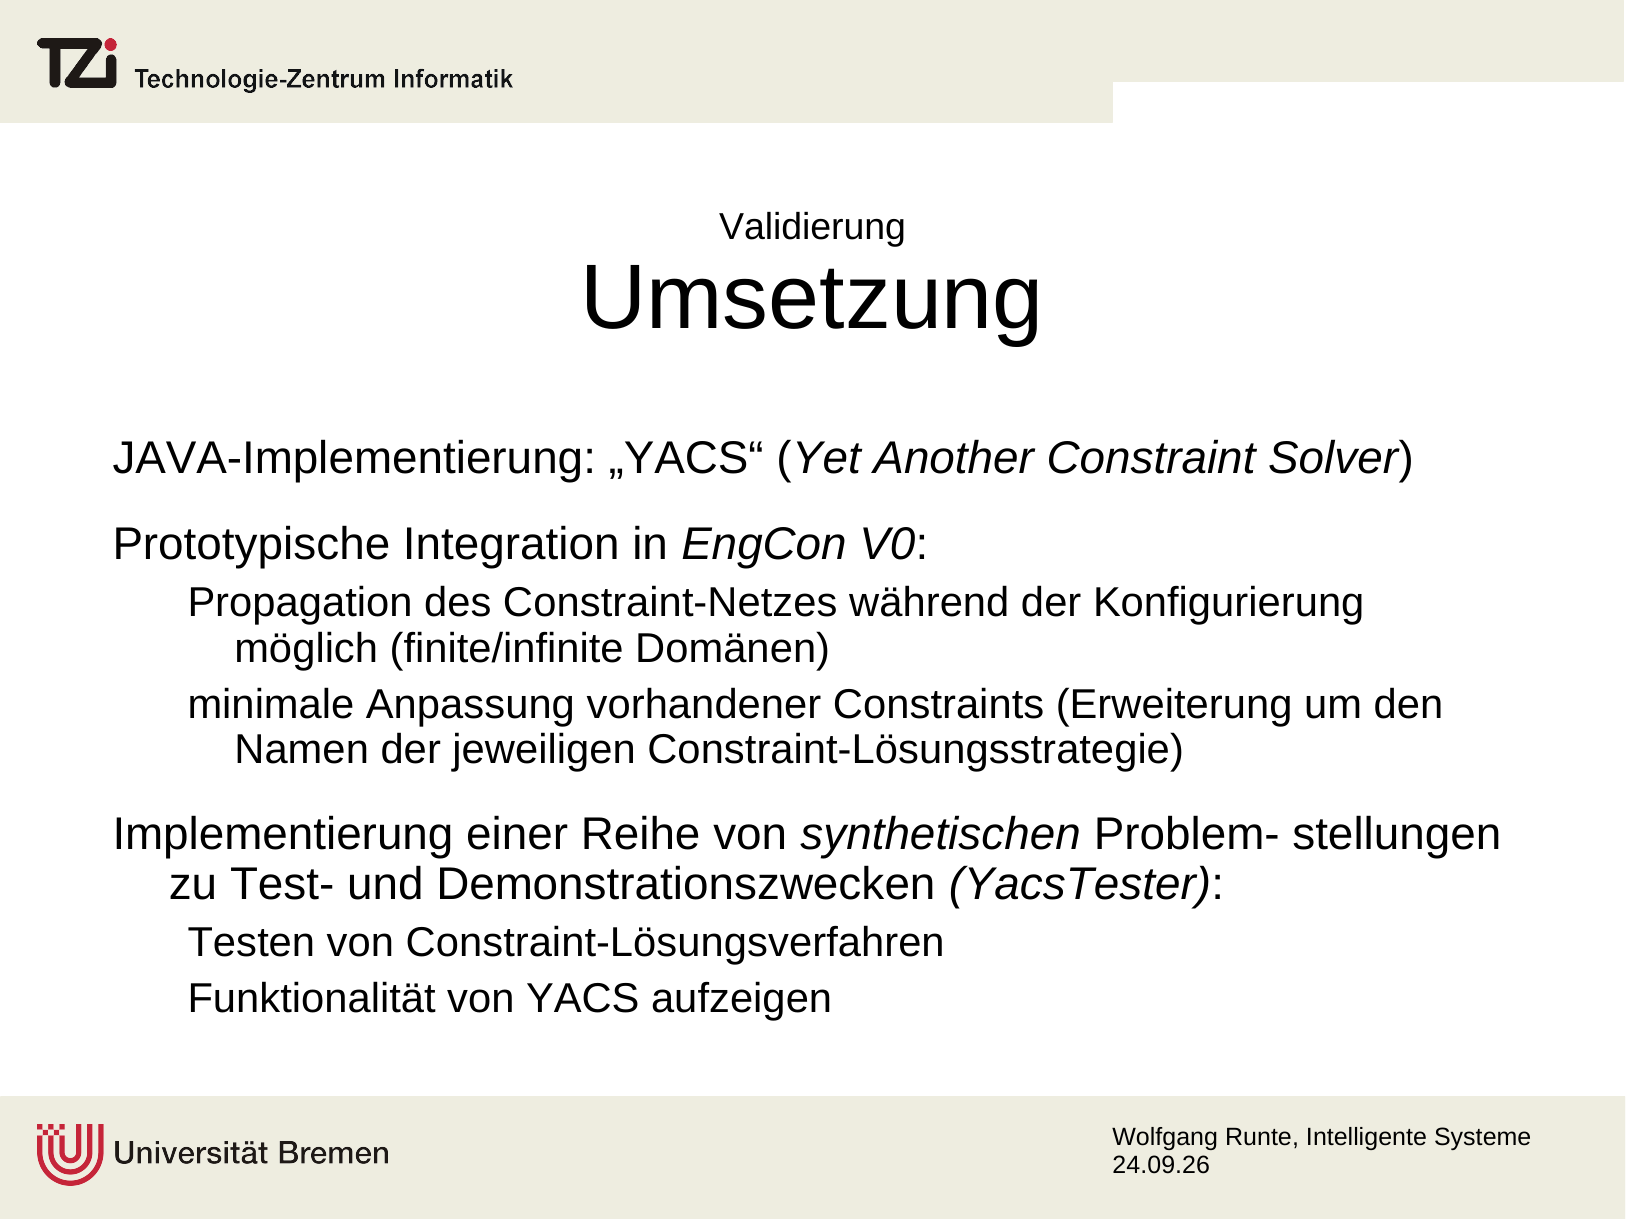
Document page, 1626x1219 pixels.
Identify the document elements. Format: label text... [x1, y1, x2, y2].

picture [37, 1124, 388, 1186]
picture [37, 38, 513, 93]
title Validierung Umsetzung [112, 162, 1513, 393]
list JAVA-Implementierung: „YACS“ (Yet Another Constraint Solver) Prototypische Integration in EngCon V0: Propagation des Constraint-Netzes während der Konfigurierung möglich (finite/infinite Domänen) minimale Anpassung vorhandener Constraints (Erweiterung um den Namen der jeweiligen Constraint-Lösungsstrategie) Implementierung einer Reihe von synthetischen Problem- stellungen zu Test- und Demonstrationszwecken (YacsTester): Testen von Constraint-Lösungsverfahren Funktionalität von YACS aufzeigen [112, 433, 1513, 1070]
